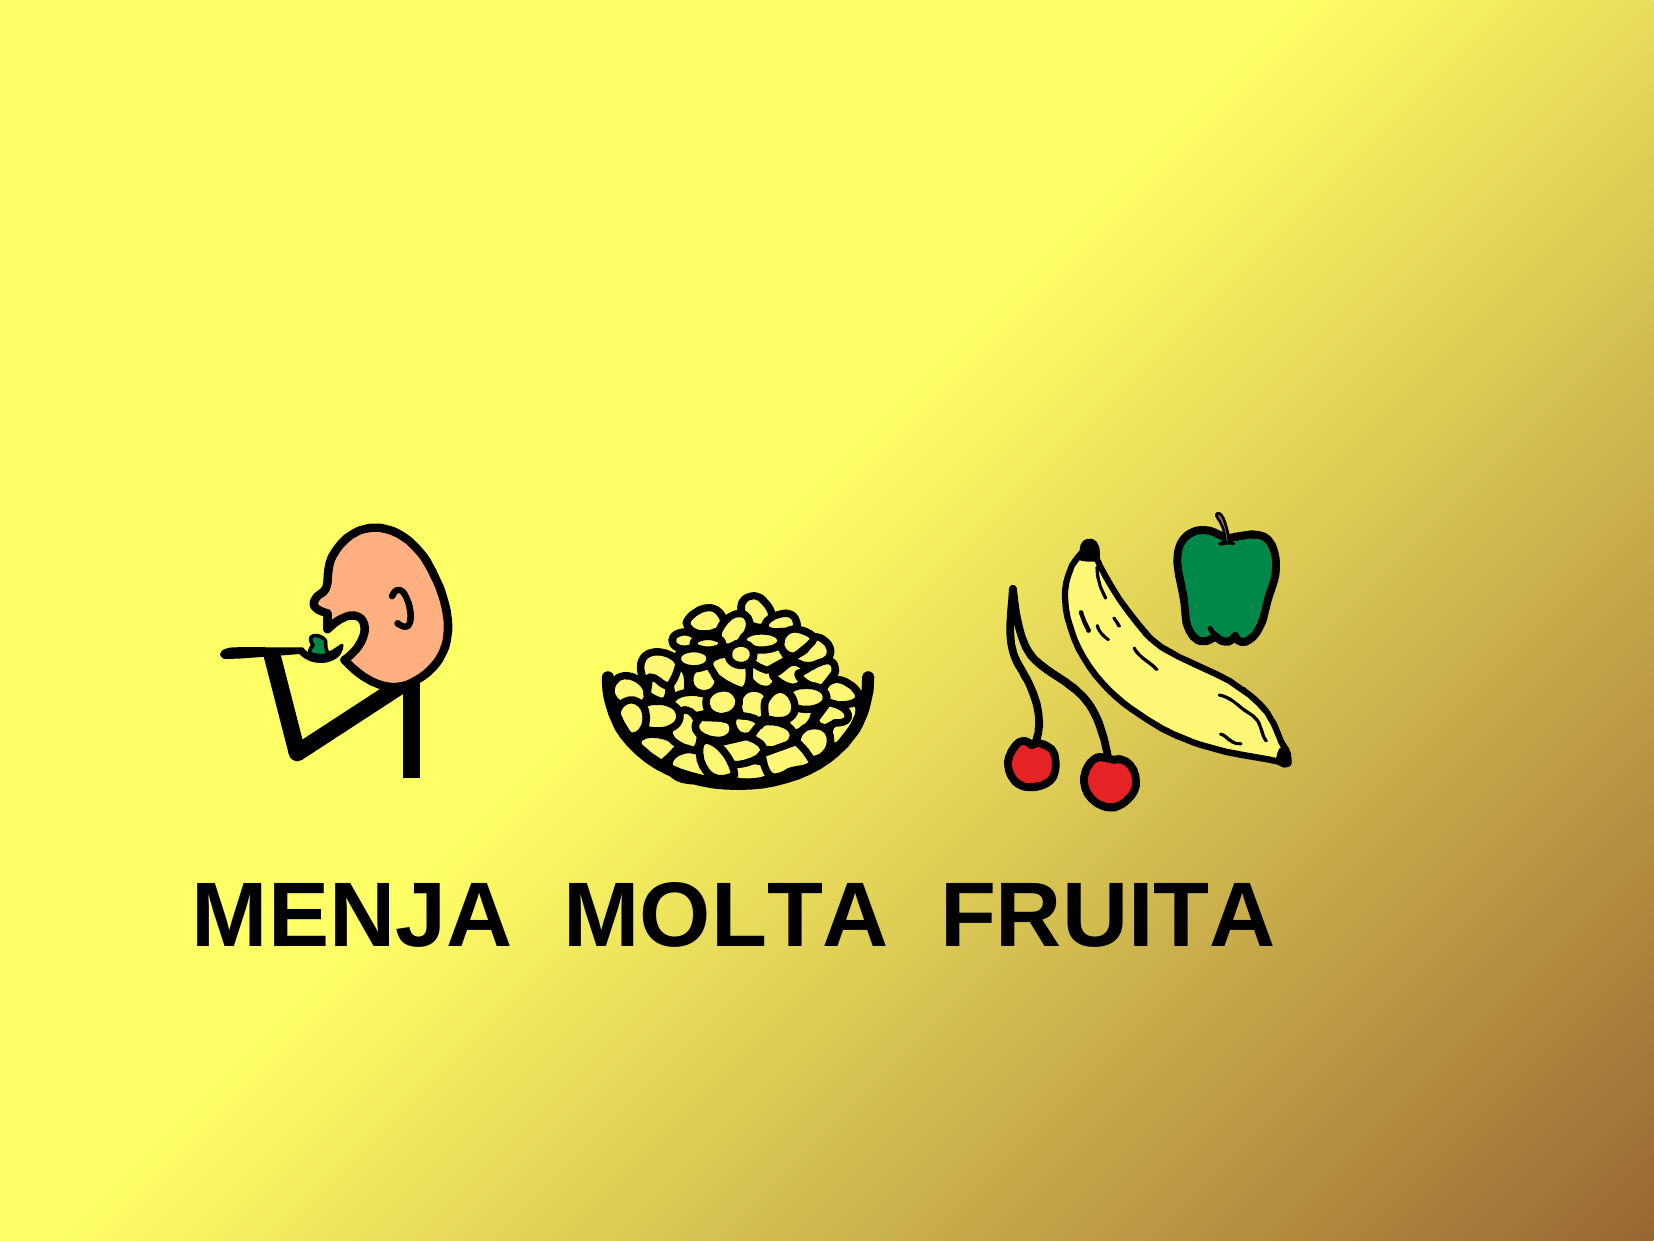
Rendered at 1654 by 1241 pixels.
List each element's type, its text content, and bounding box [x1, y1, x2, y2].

text_box MENJA MOLTA FRUITA [177, 856, 1654, 1033]
picture [561, 548, 904, 827]
picture [177, 509, 524, 798]
picture [957, 501, 1329, 827]
